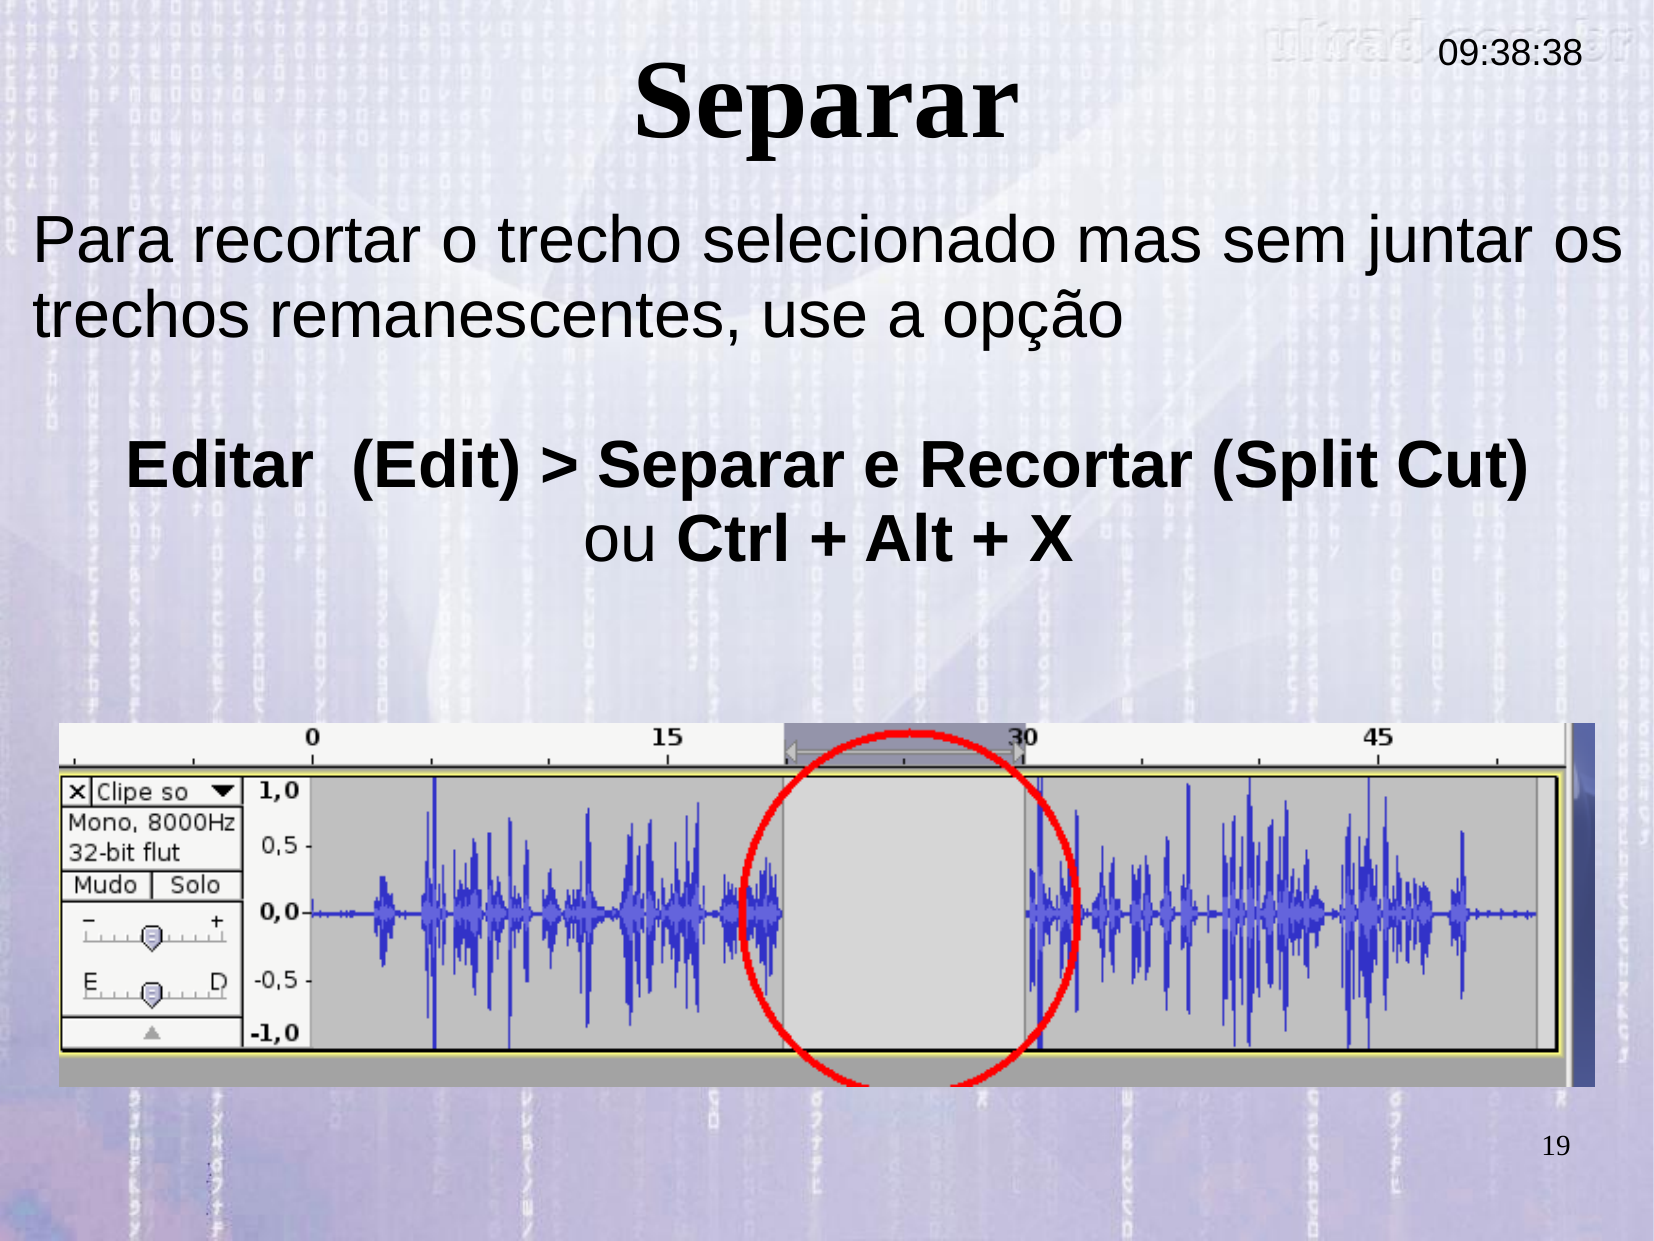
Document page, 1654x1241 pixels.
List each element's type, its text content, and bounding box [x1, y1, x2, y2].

text_box 12:04:17 [1423, 23, 1631, 94]
text_box Separar [29, 29, 1625, 191]
picture [0, 0, 1654, 1241]
text_box Para recortar o trecho selecionado mas sem juntar os trechos remanescentes, use a opção Editar (Edit) > Separar e Recortar (Split Cut) ou Ctrl + Alt + X [17, 194, 1641, 584]
